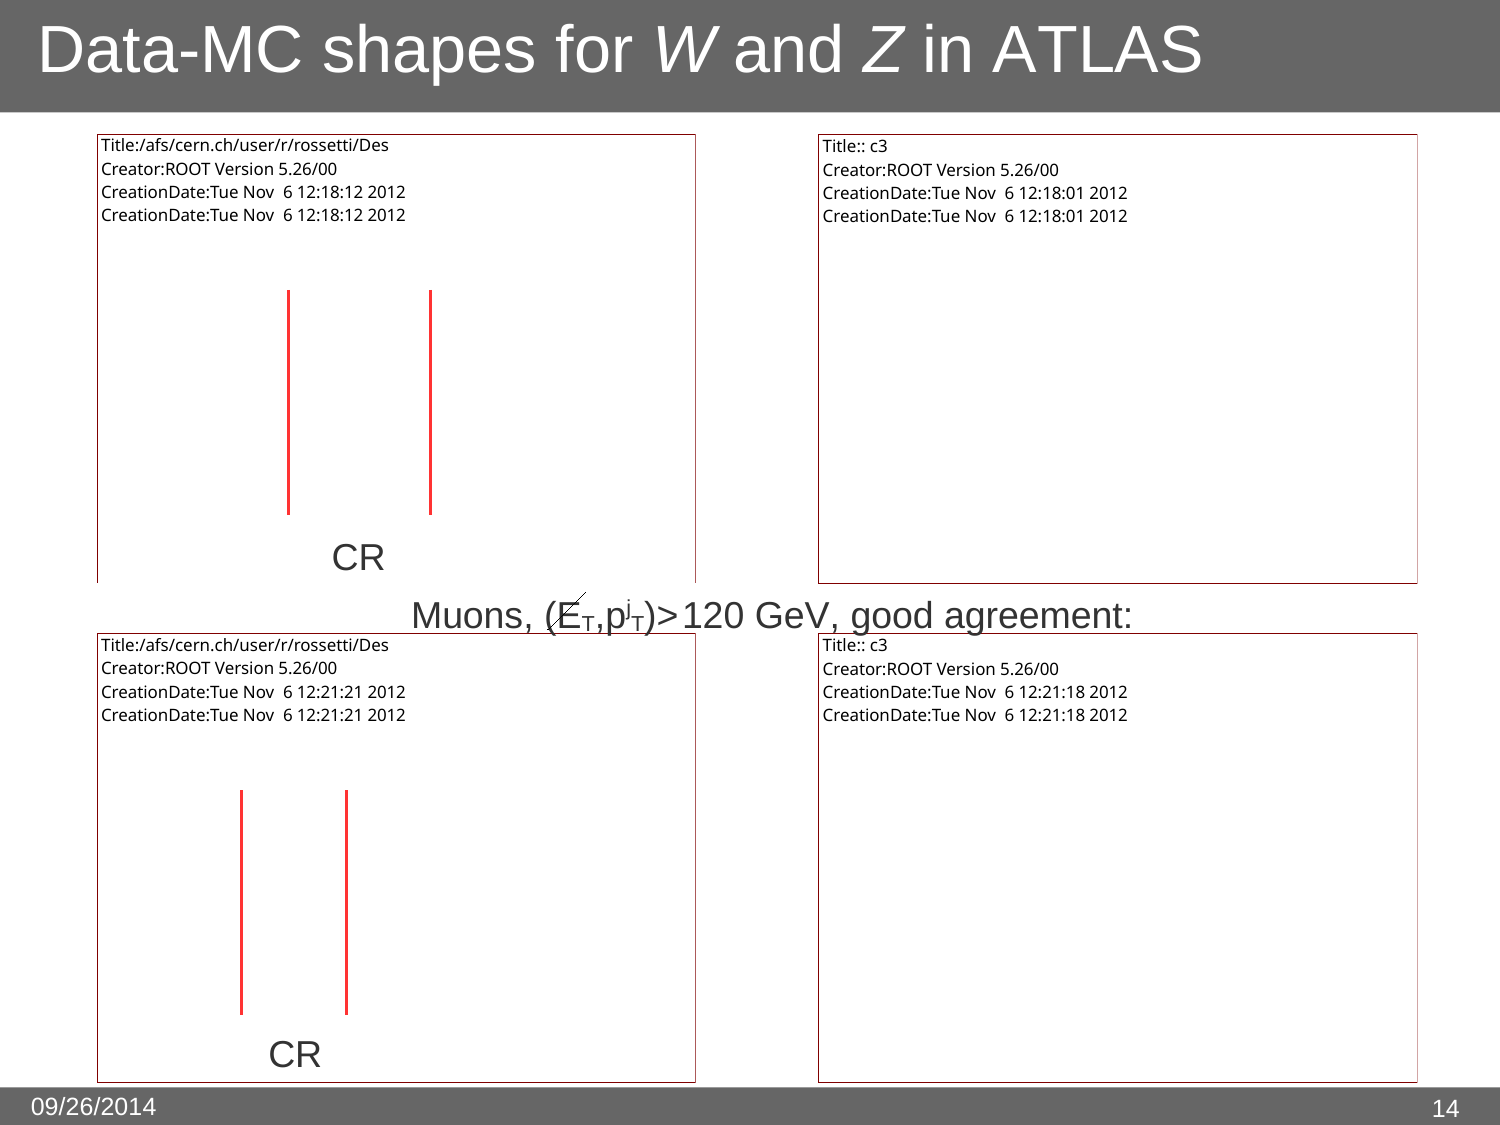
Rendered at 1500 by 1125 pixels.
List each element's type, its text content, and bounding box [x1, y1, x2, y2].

picture [95, 632, 696, 1083]
text_box CR [331, 536, 393, 579]
title Data-MC shapes for W and Z in ATLAS [37, 0, 1313, 113]
picture [817, 632, 1418, 1083]
text_box CR [268, 1033, 330, 1076]
picture [95, 132, 696, 583]
picture [817, 133, 1418, 584]
text_box Muons, (ET,pjT)> 120 GeV, good agreement: [411, 587, 1148, 644]
